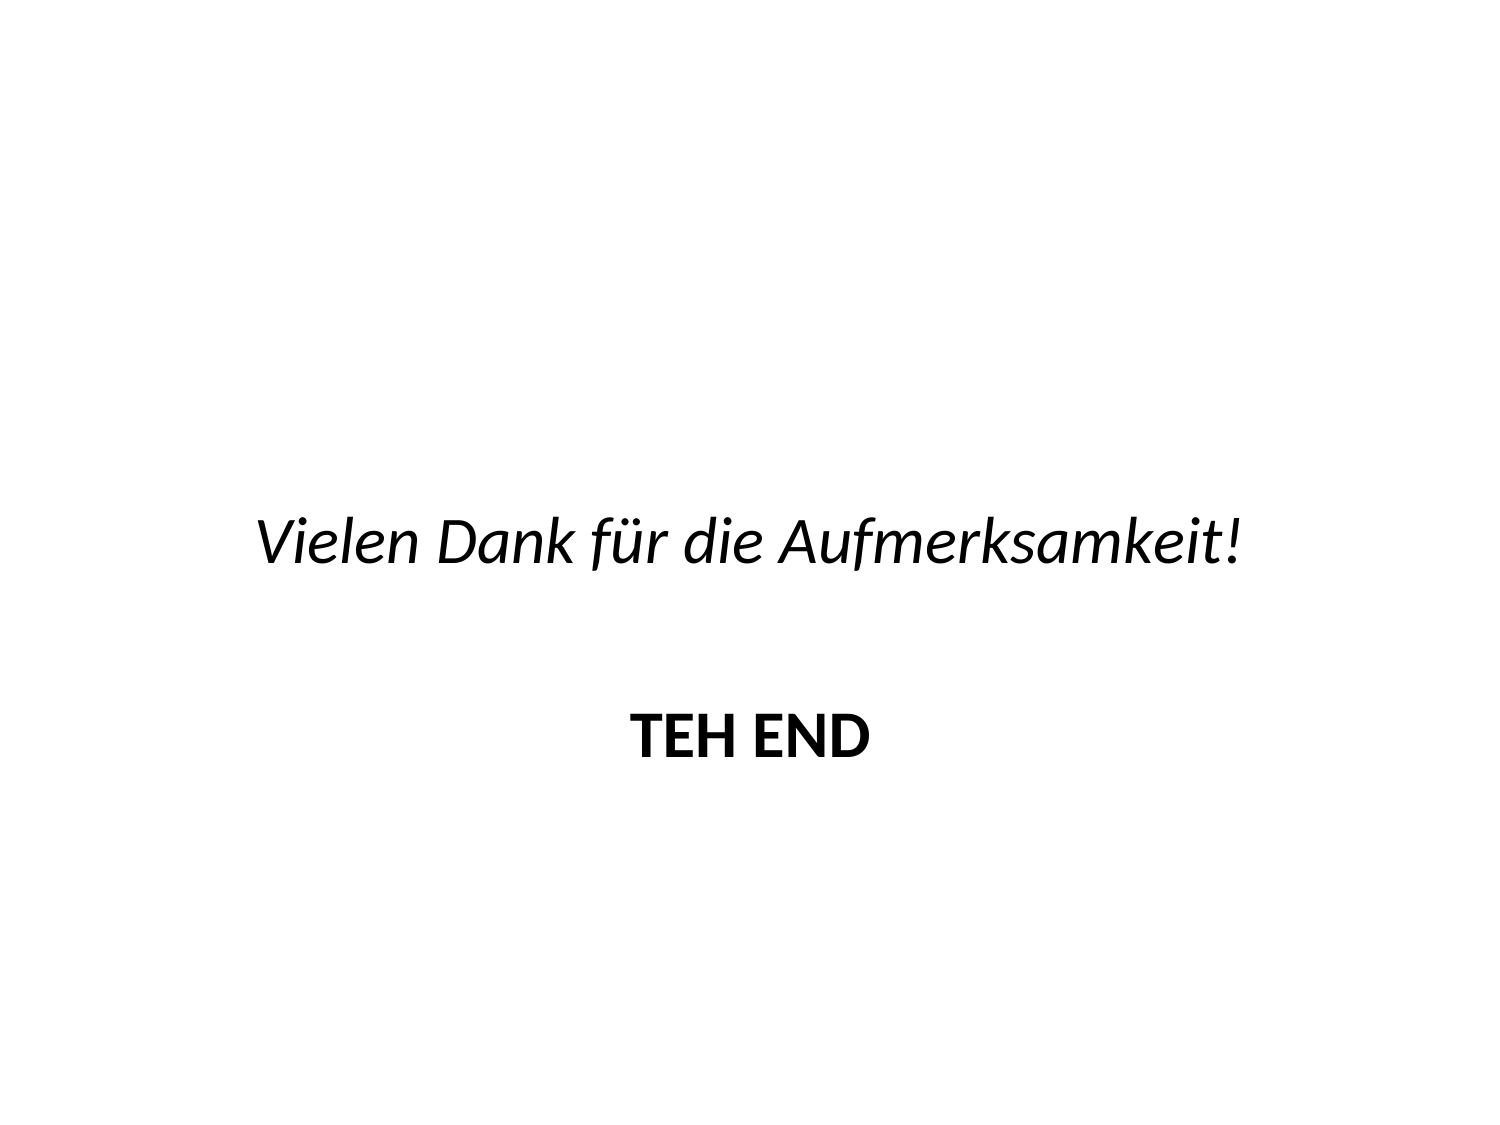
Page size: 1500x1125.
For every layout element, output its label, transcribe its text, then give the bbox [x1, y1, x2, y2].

subtitle Vielen Dank für die Aufmerksamkeit! TEH END [75, 262, 1426, 1006]
